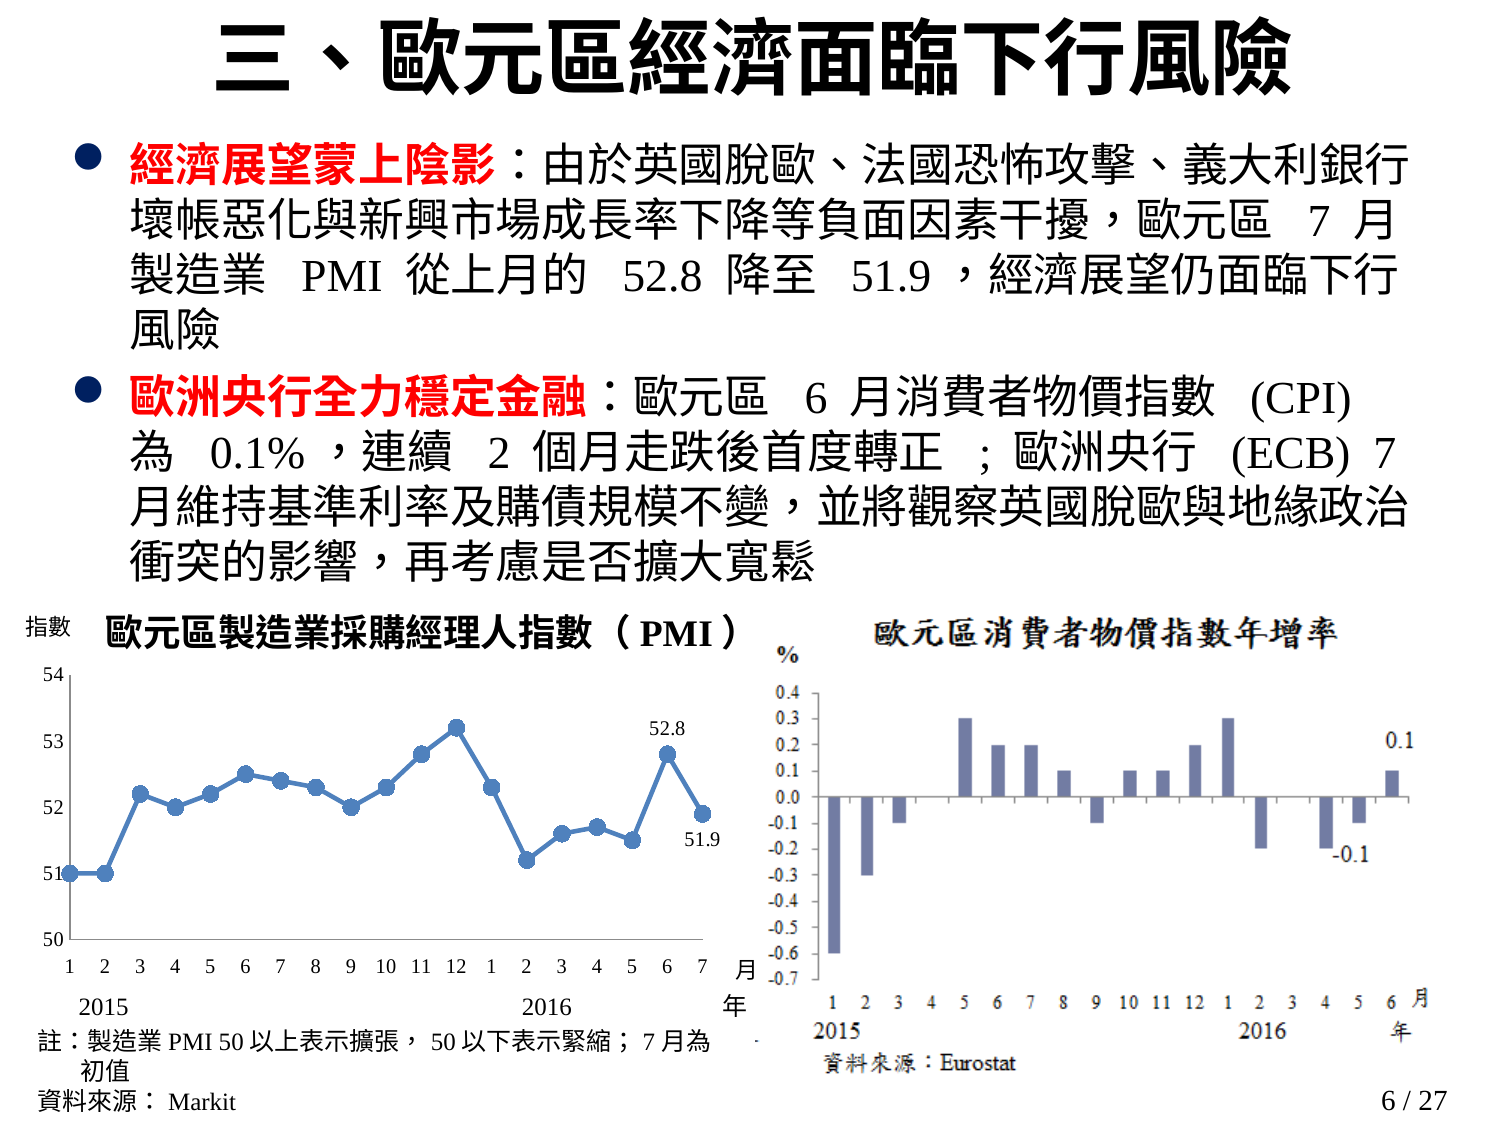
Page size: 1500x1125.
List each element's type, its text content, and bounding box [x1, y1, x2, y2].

text_box 註：製造業PMI 50以上表示擴張，50以下表示緊縮；7月為初值 資料來源：Markit [22, 1018, 749, 1123]
text_box 三、歐元區經濟面臨下行風險 [76, 0, 1429, 128]
text_box 2015 2016 年 [57, 982, 720, 1018]
text_box 經濟展望蒙上陰影：由於英國脫歐、法國恐怖攻擊、義大利銀行壞帳惡化與新興市場成長率下降等負面因素干擾，歐元區 7 月製造業 PMI 從上月的 52.8 降至 51.9，經濟展望仍面臨下行風險 歐洲央行全力穩定金融：歐元區 6 月消費者物價指數 (CPI) 為 0.1%，連續 2 個月走跌後首度轉正 ; 歐洲央行 (ECB) 7 月維持基準利率及購債規模不變，並將觀察英國脫歐與地緣政治衝突的影響，再考慮是否擴大寬鬆 [37, 113, 1442, 557]
text_box 歐元區製造業採購經理人指數（PMI） [82, 601, 755, 662]
chart [5, 620, 722, 1035]
picture [755, 588, 1441, 1087]
text_box 指數 [10, 605, 87, 648]
text_box 月 [720, 947, 755, 1052]
